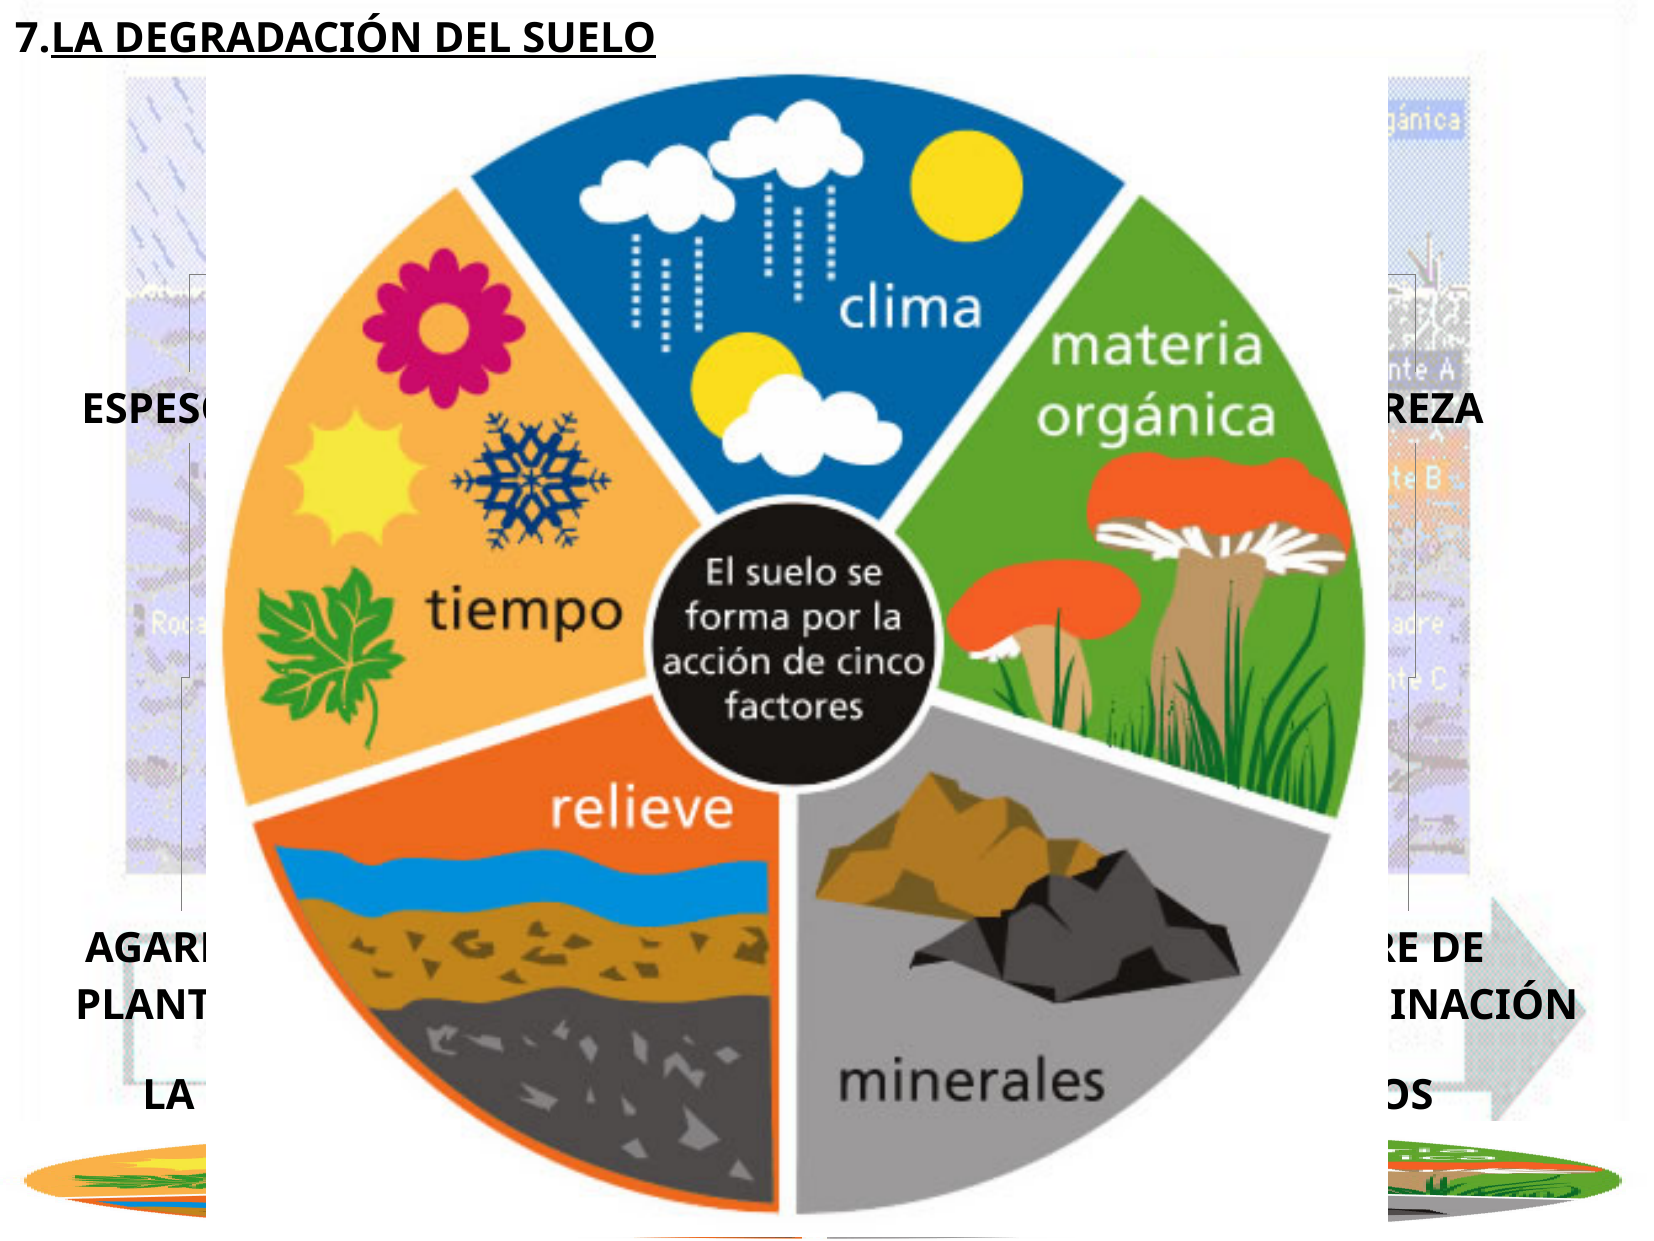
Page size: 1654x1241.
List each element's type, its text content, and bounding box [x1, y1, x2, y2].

text_box PUREZA [1388, 371, 1525, 437]
text_box LA FORMACIÓN DEL SUELO ES UN PROCESO DE MILES DE AÑOS [1388, 1057, 1643, 1121]
picture [0, 0, 1654, 1241]
text_box 7.LA DEGRADACIÓN DEL SUELO [0, 0, 766, 65]
text_box LA FORMACIÓN DEL SUELO ES UN PROCESO DE MILES DE AÑOS [127, 1057, 206, 1121]
text_box ESPESOR [66, 371, 206, 437]
text_box LIBRE DE CONTAMINACIÓN [1388, 910, 1625, 1025]
text_box AGARRE PLANTAS [60, 910, 206, 1025]
